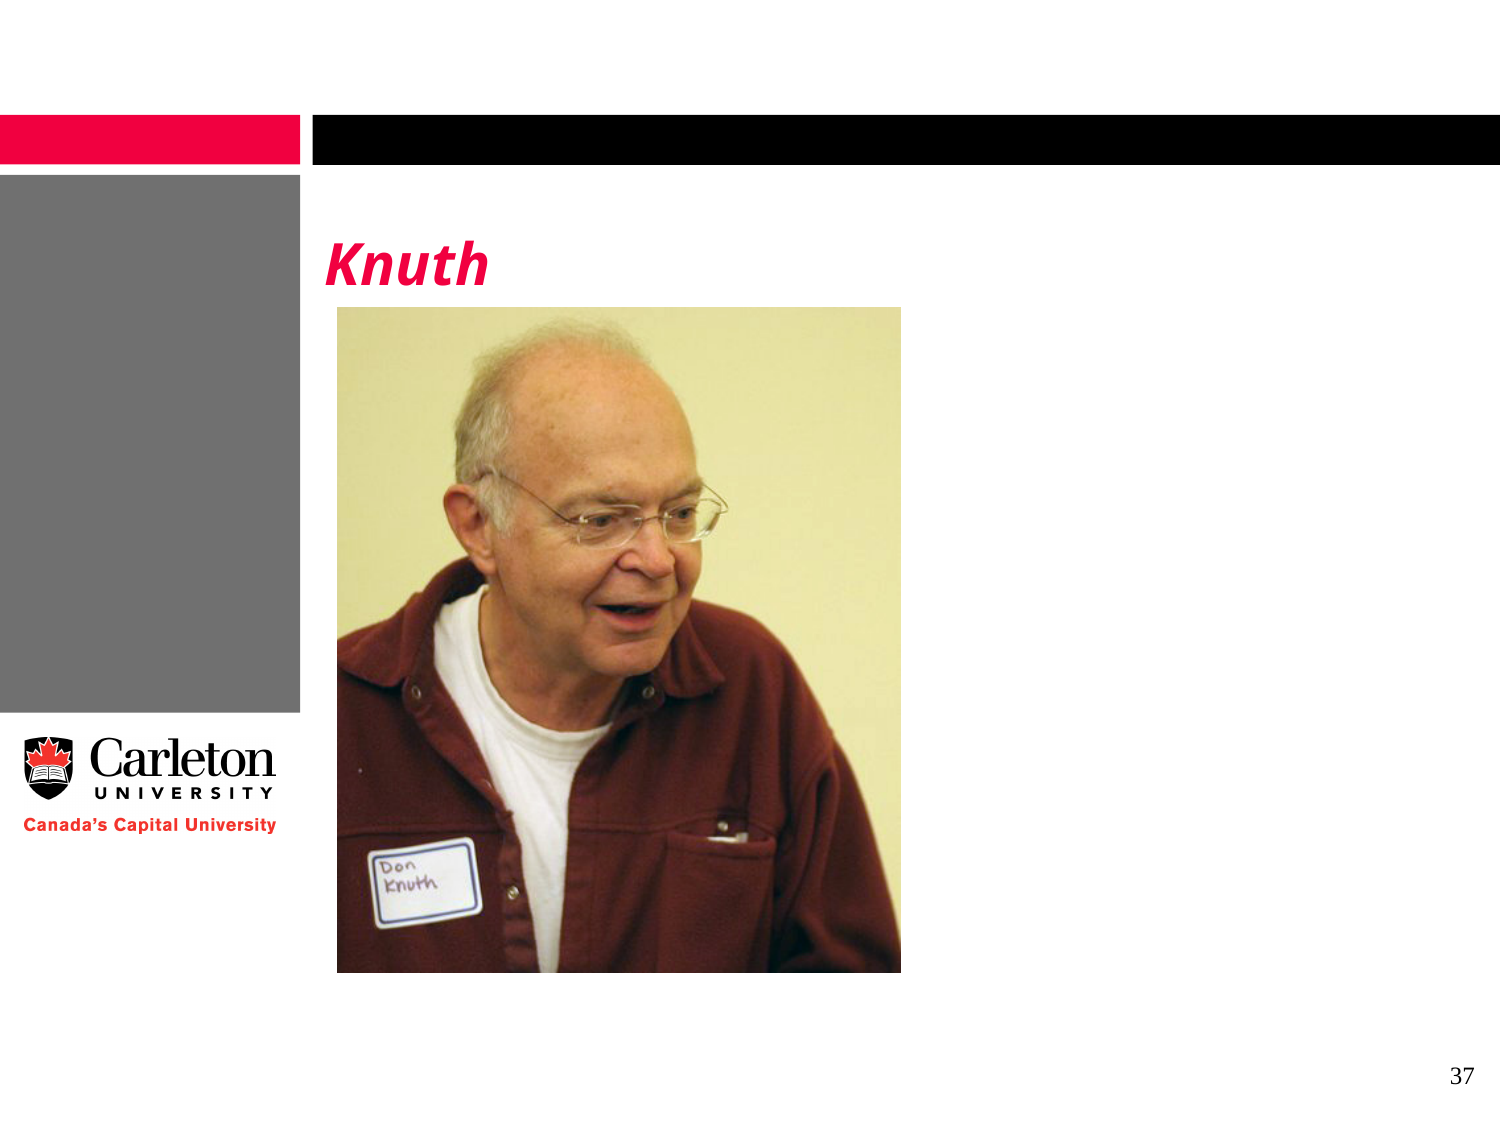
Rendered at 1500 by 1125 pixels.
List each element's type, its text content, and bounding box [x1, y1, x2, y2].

title Knuth [324, 194, 1450, 331]
picture [337, 307, 901, 974]
picture [24, 737, 276, 834]
